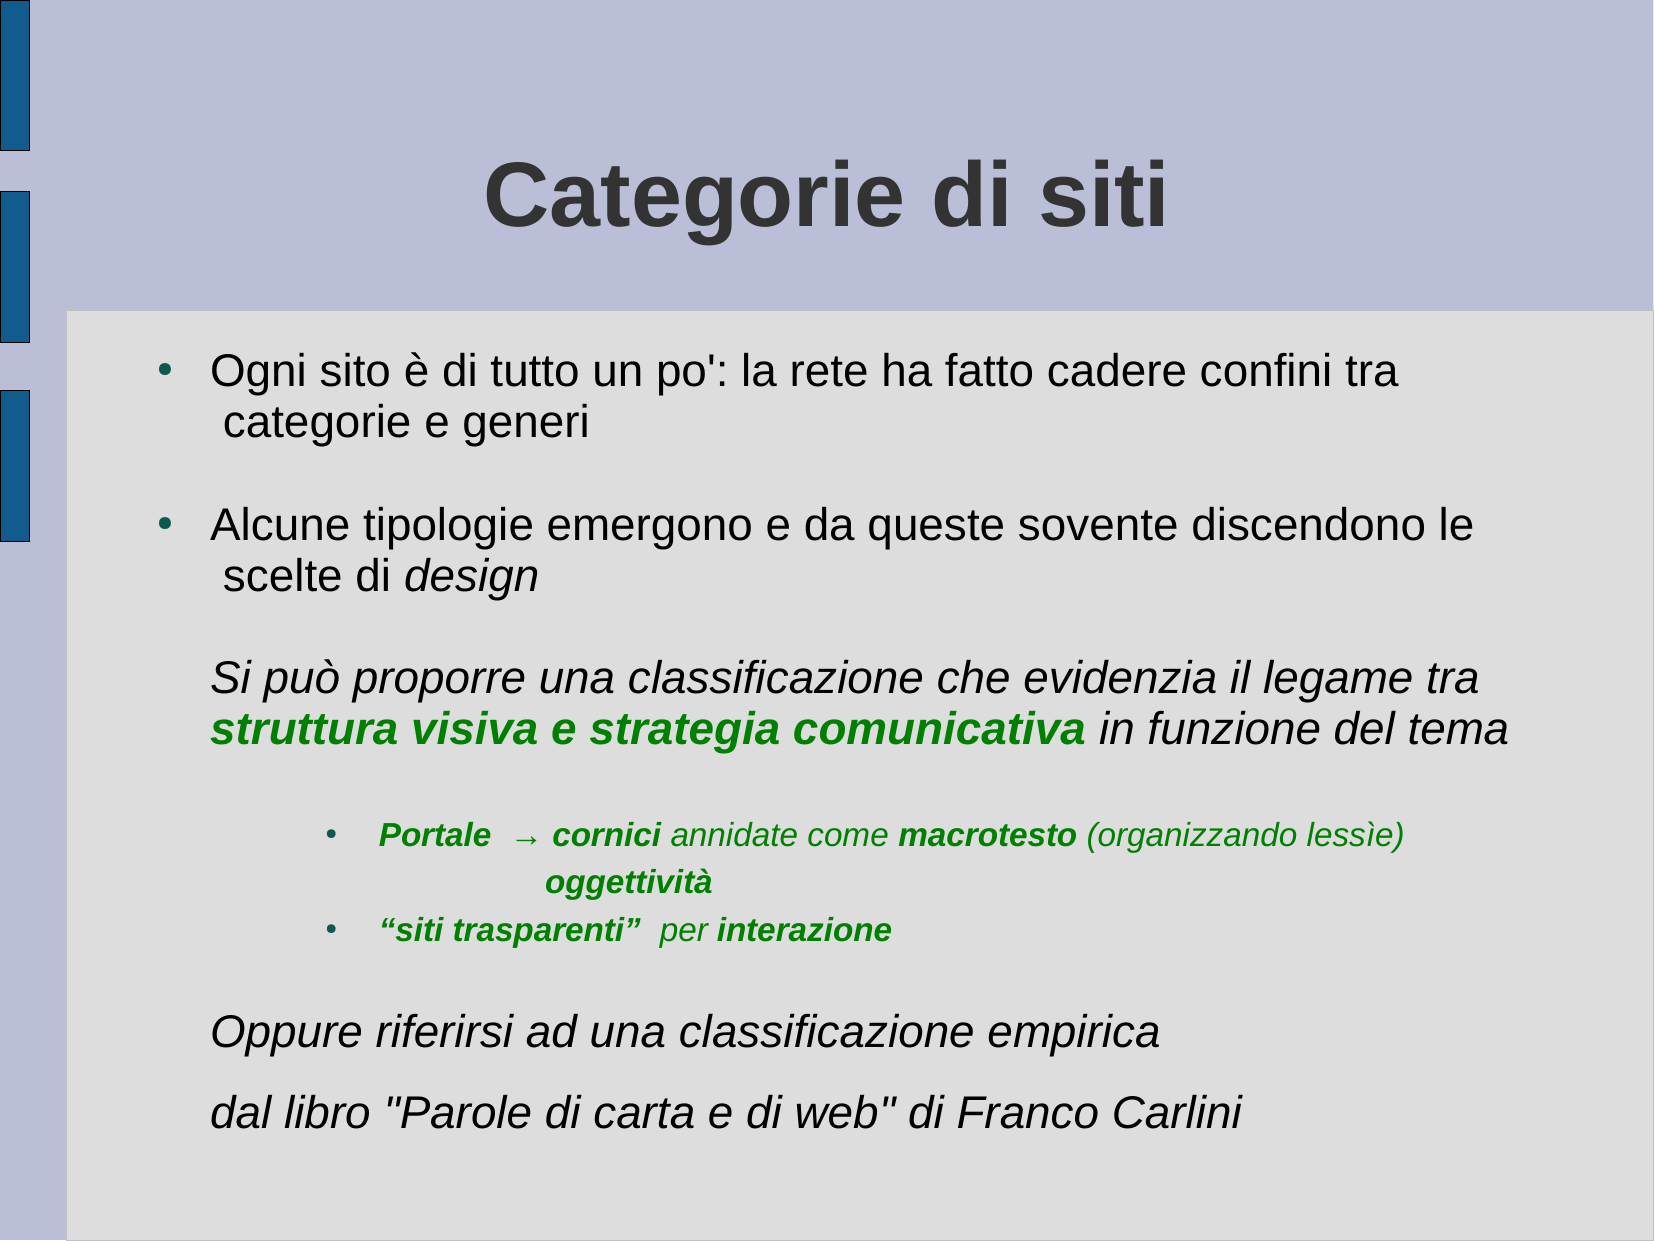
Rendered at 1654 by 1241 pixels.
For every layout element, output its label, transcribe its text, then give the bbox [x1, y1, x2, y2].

title Categorie di siti [121, 91, 1534, 299]
list Ogni sito è di tutto un po': la rete ha fatto cadere confini tra categorie e generi Alcune tipologie emergono e da queste sovente discendono le scelte di design Si può proporre una classificazione che evidenzia il legame tra struttura visiva e strategia comunicativa in funzione del tema Portale → cornici annidate come macrotesto (organizzando lessìe) oggettività “siti trasparenti” per interazione Oppure riferirsi ad una classificazione empirica dal libro "Parole di carta e di web" di Franco Carlini [121, 344, 1536, 1241]
